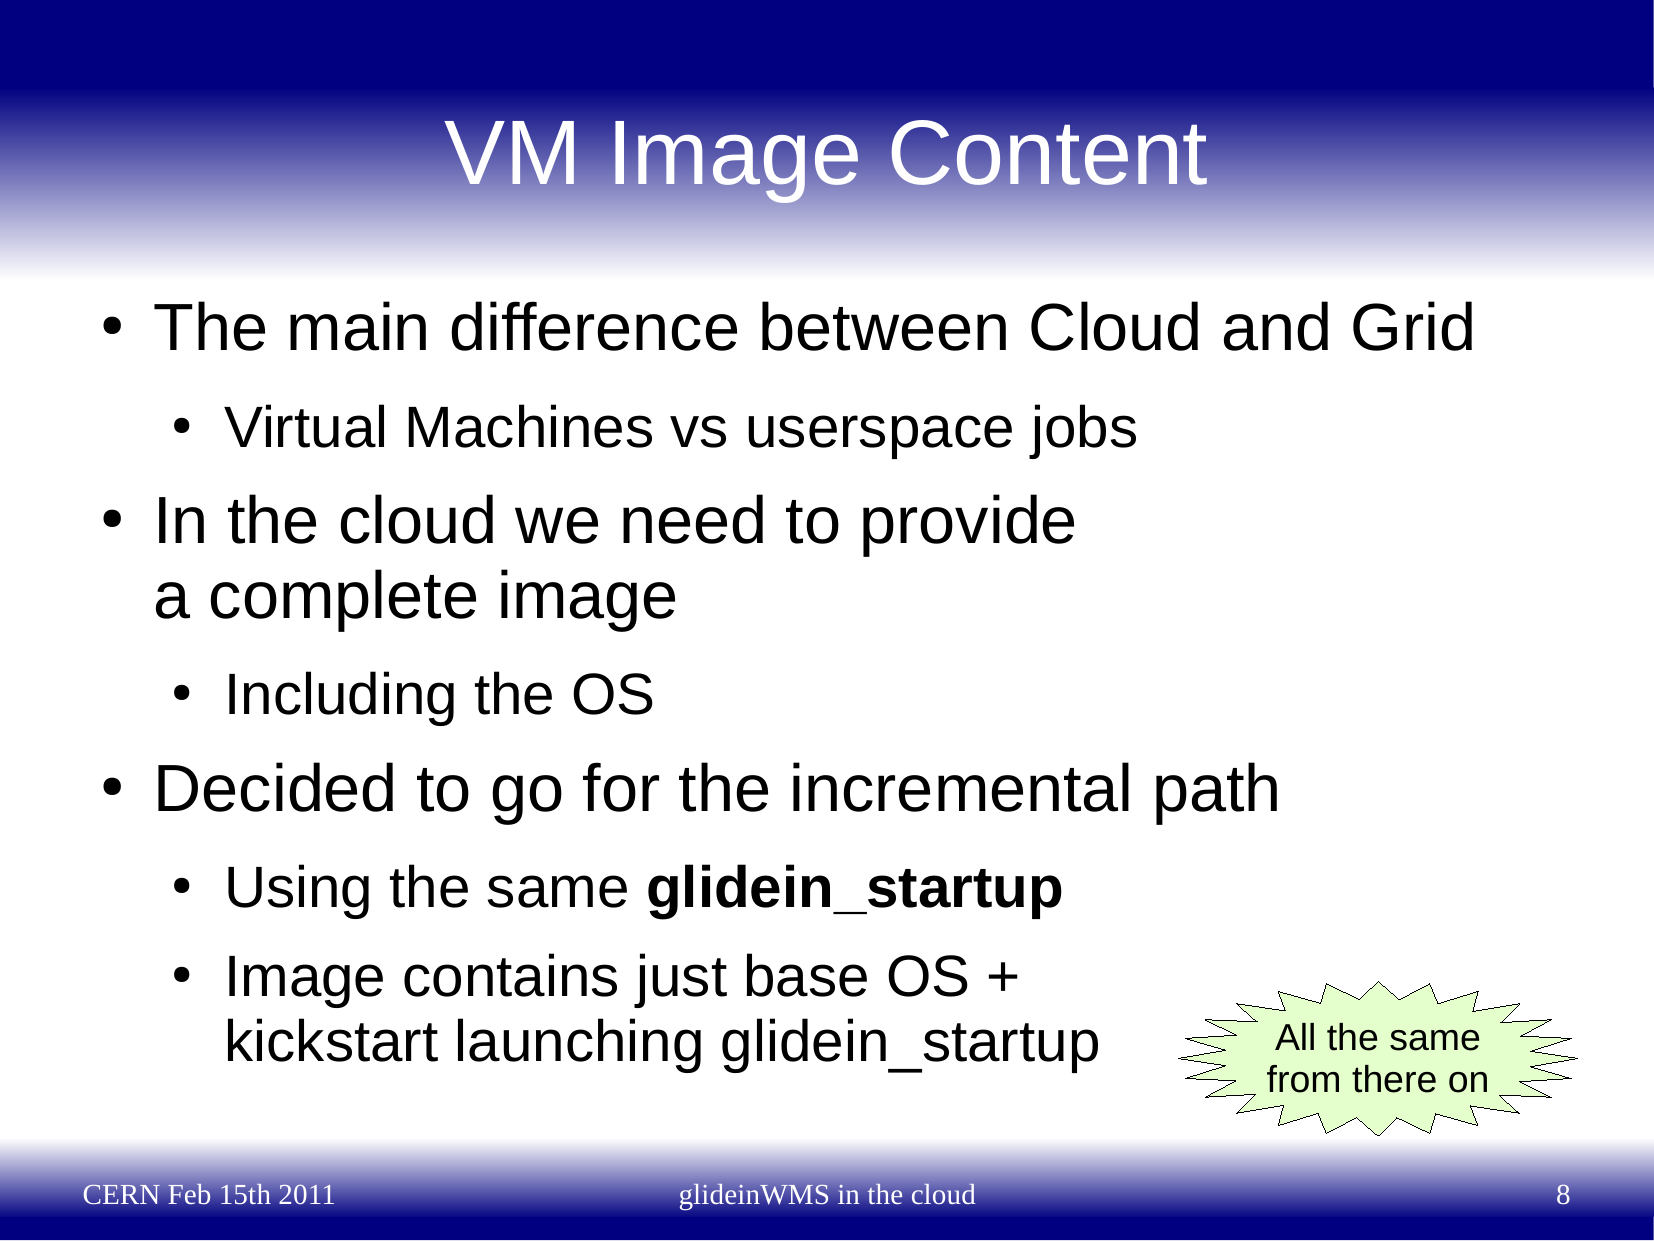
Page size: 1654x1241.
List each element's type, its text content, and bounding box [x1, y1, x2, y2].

list The main difference between Cloud and Grid Virtual Machines vs userspace jobs In the cloud we need to provide a complete image Including the OS Decided to go for the incremental path Using the same glidein_startup Image contains just base OS + kickstart launching glidein_startup [82, 290, 1571, 1109]
title VM Image Content [82, 56, 1571, 250]
text_box All the same from there on [1178, 981, 1578, 1136]
